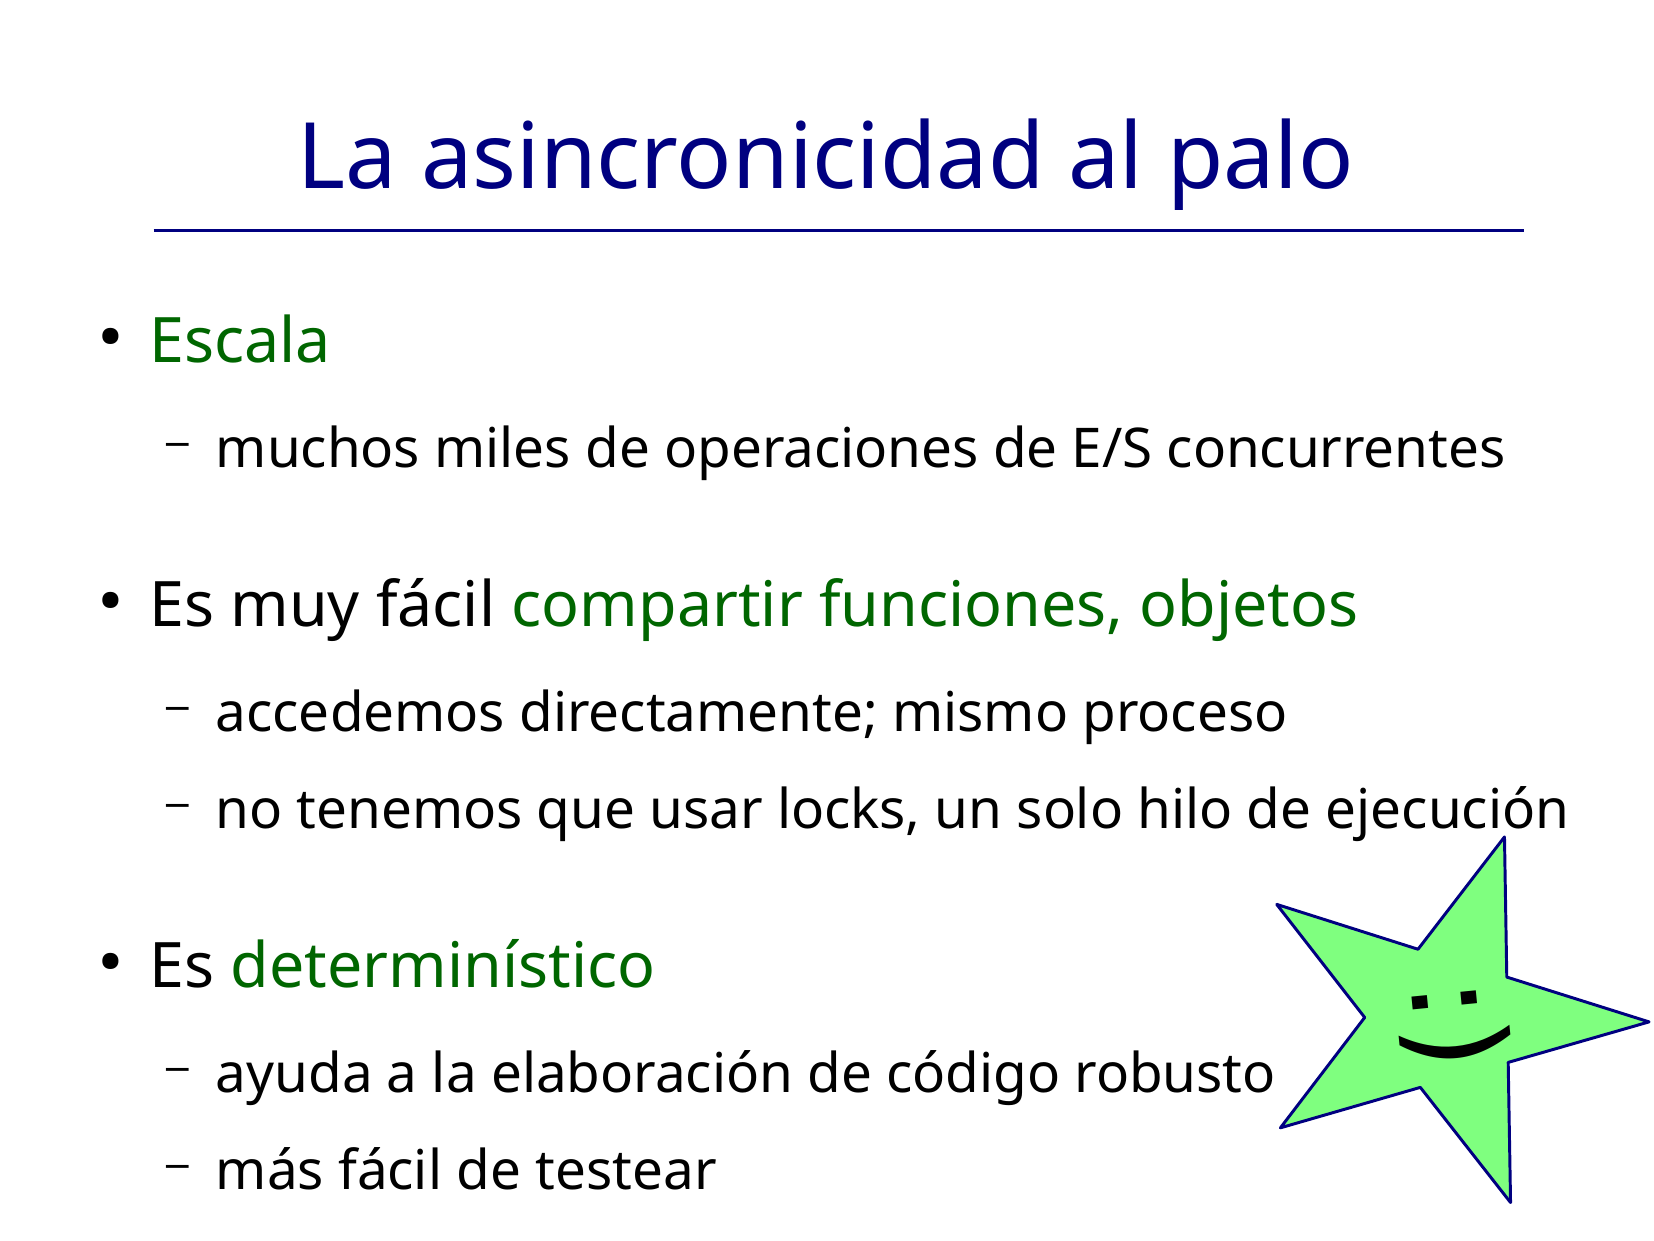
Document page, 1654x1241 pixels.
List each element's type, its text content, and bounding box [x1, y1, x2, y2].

text_box [1422, 1081, 1511, 1203]
text_box :) [1370, 954, 1545, 1094]
text_box [1276, 836, 1507, 1128]
list Escala muchos miles de operaciones de E/S concurrentes Es muy fácil compartir funciones, objetos accedemos directamente; mismo proceso no tenemos que usar locks, un solo hilo de ejecución Es determinístico ayuda a la elaboración de código robusto más fácil de testear [82, 295, 1571, 1216]
title La asincronicidad al palo [82, 49, 1571, 257]
text_box [1537, 986, 1650, 1053]
